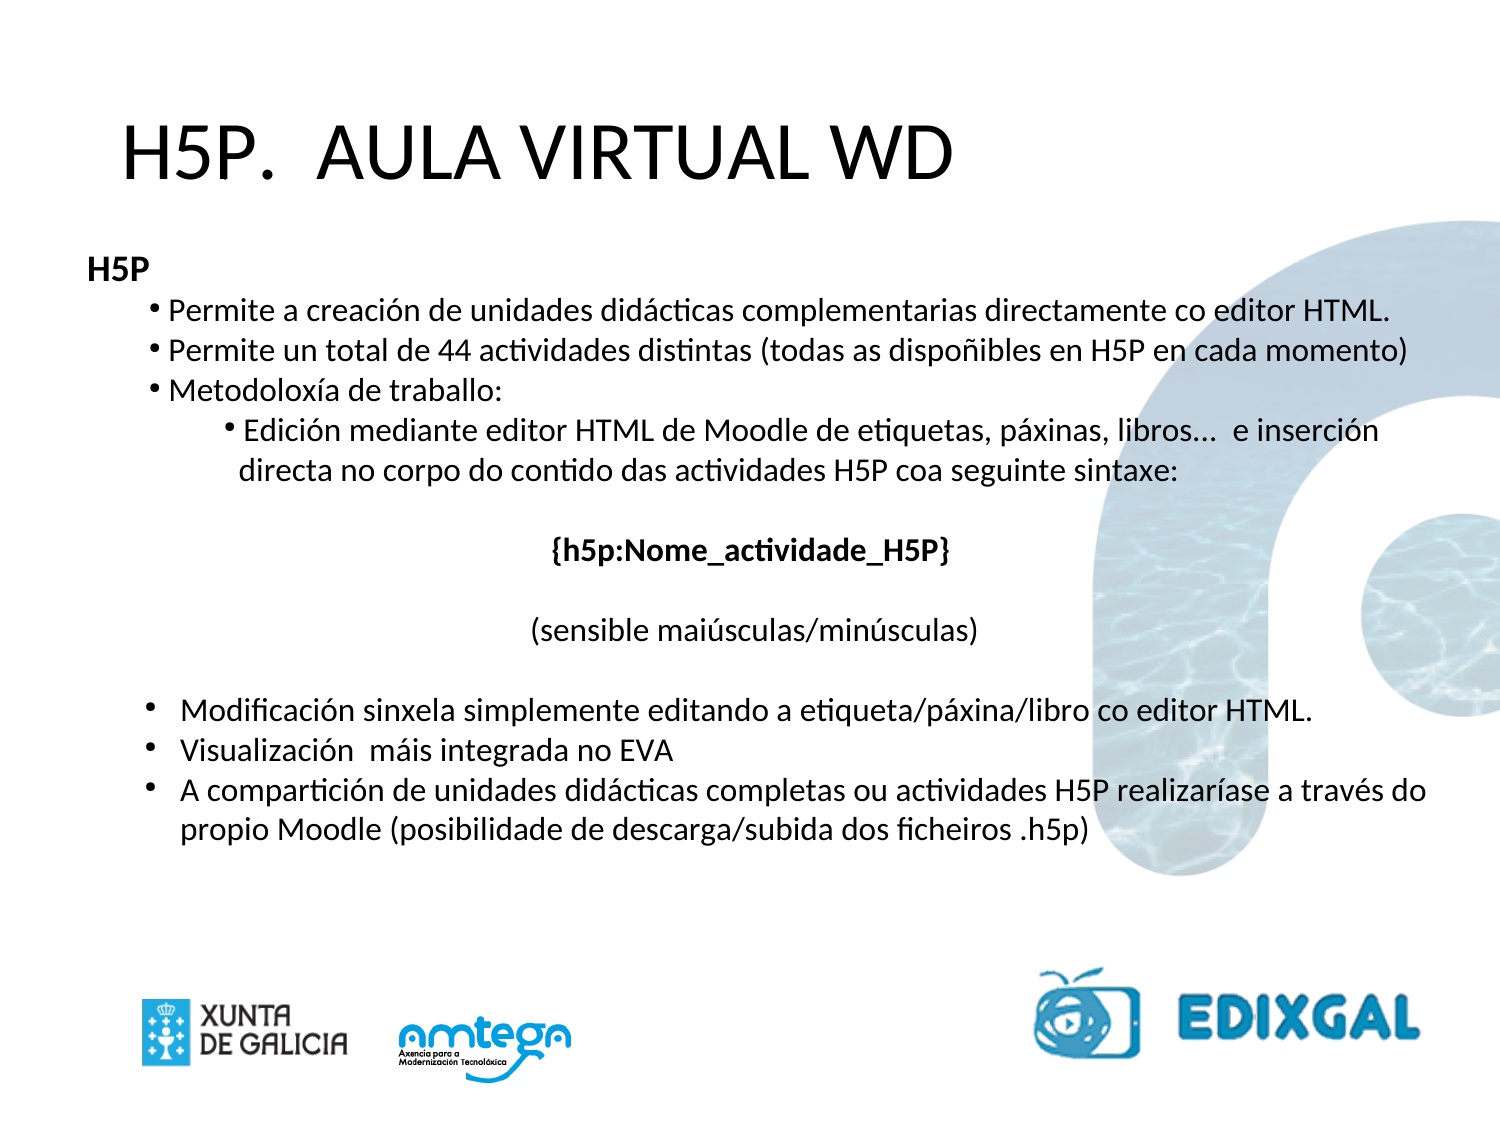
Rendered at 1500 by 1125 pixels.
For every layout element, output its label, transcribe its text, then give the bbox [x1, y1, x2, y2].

text_box H5P Permite a creación de unidades didácticas complementarias directamente co editor HTML. Permite un total de 44 actividades distintas (todas as dispoñibles en H5P en cada momento) Metodoloxía de traballo: Edición mediante editor HTML de Moodle de etiquetas, páxinas, libros... e inserción directa no corpo do contido das actividades H5P coa seguinte sintaxe: {h5p:Nome_actividade_H5P} (sensible maiúsculas/minúsculas) Modificación sinxela simplemente editando a etiqueta/páxina/libro co editor HTML. Visualización máis integrada no EVA A compartición de unidades didácticas completas ou actividades H5P realizaríase a través do propio Moodle (posibilidade de descarga/subida dos ficheiros .h5p) [59, 236, 1462, 1125]
text_box H5P. AULA VIRTUAL WD [106, 88, 1440, 204]
picture [1027, 966, 1430, 1063]
picture [1019, 149, 1500, 926]
